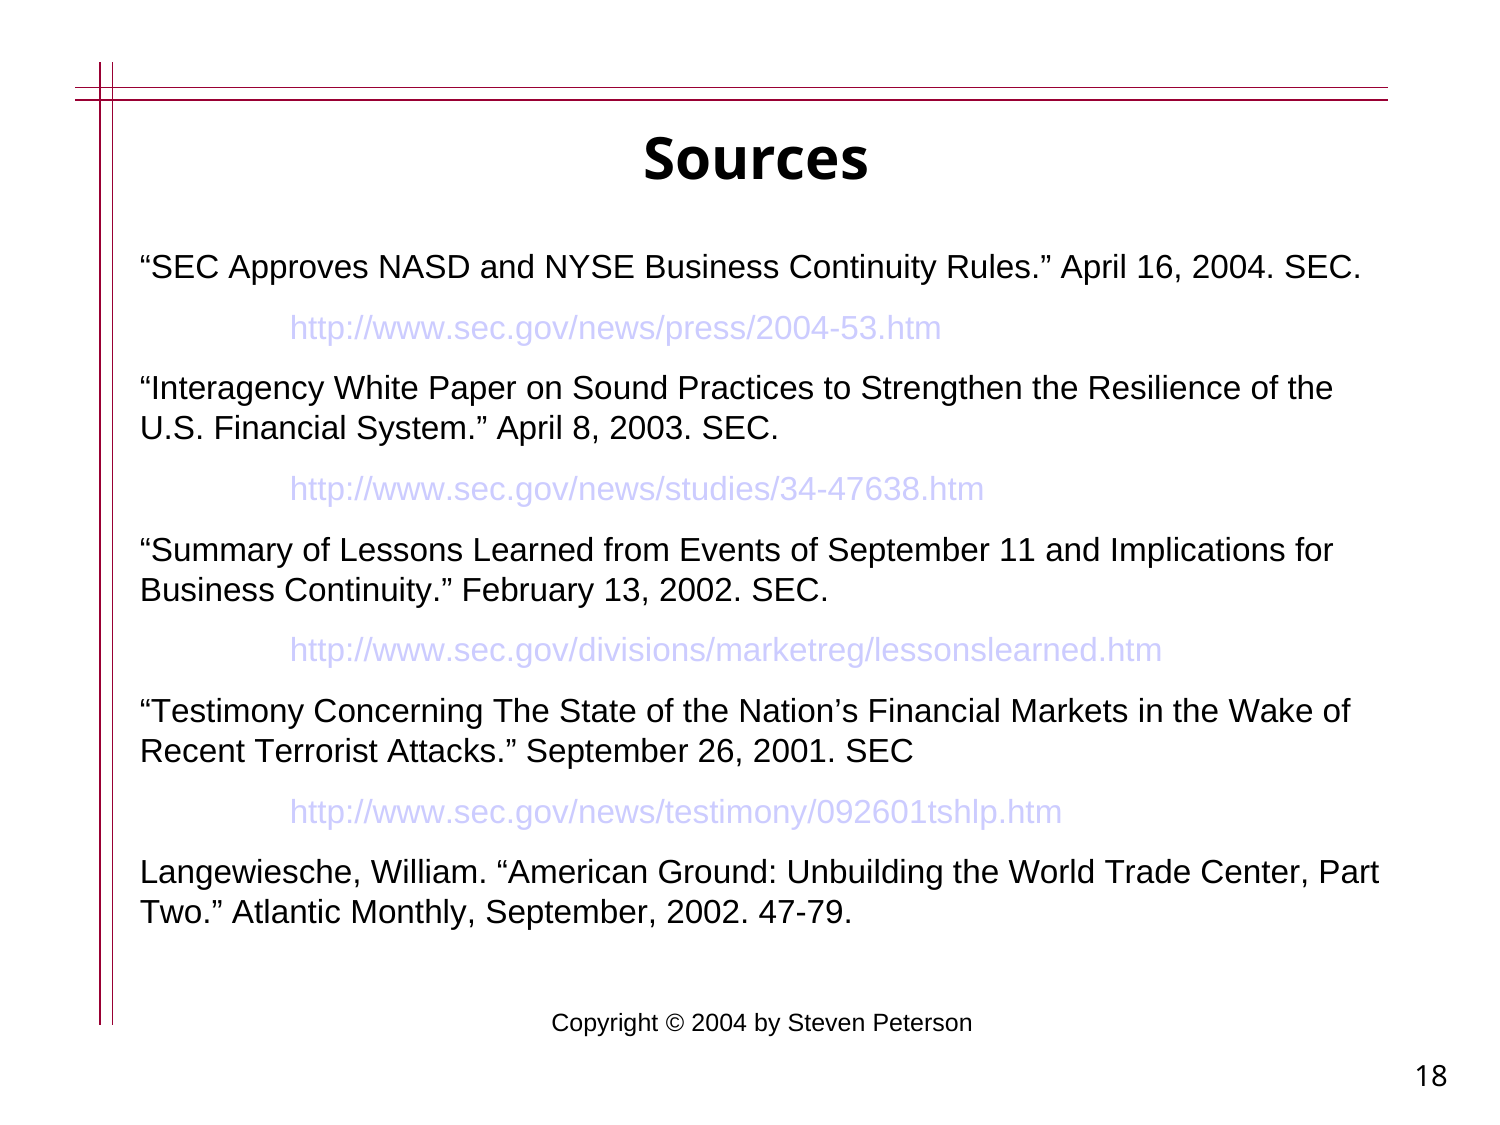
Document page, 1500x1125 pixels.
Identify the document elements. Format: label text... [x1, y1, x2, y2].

text_box “SEC Approves NASD and NYSE Business Continuity Rules.” April 16, 2004. SEC. http://www.sec.gov/news/press/2004-53.htm “Interagency White Paper on Sound Practices to Strengthen the Resilience of the U.S. Financial System.” April 8, 2003. SEC. http://www.sec.gov/news/studies/34-47638.htm “Summary of Lessons Learned from Events of September 11 and Implications for Business Continuity.” February 13, 2002. SEC. http://www.sec.gov/divisions/marketreg/lessonslearned.htm “Testimony Concerning The State of the Nation’s Financial Markets in the Wake of Recent Terrorist Attacks.” September 26, 2001. SEC http://www.sec.gov/news/testimony/092601tshlp.htm Langewiesche, William. “American Ground: Unbuilding the World Trade Center, Part Two.” Atlantic Monthly, September, 2002. 47-79. Copyright © 2004 by Steven Peterson [125, 237, 1401, 1045]
title Sources [162, 112, 1351, 201]
